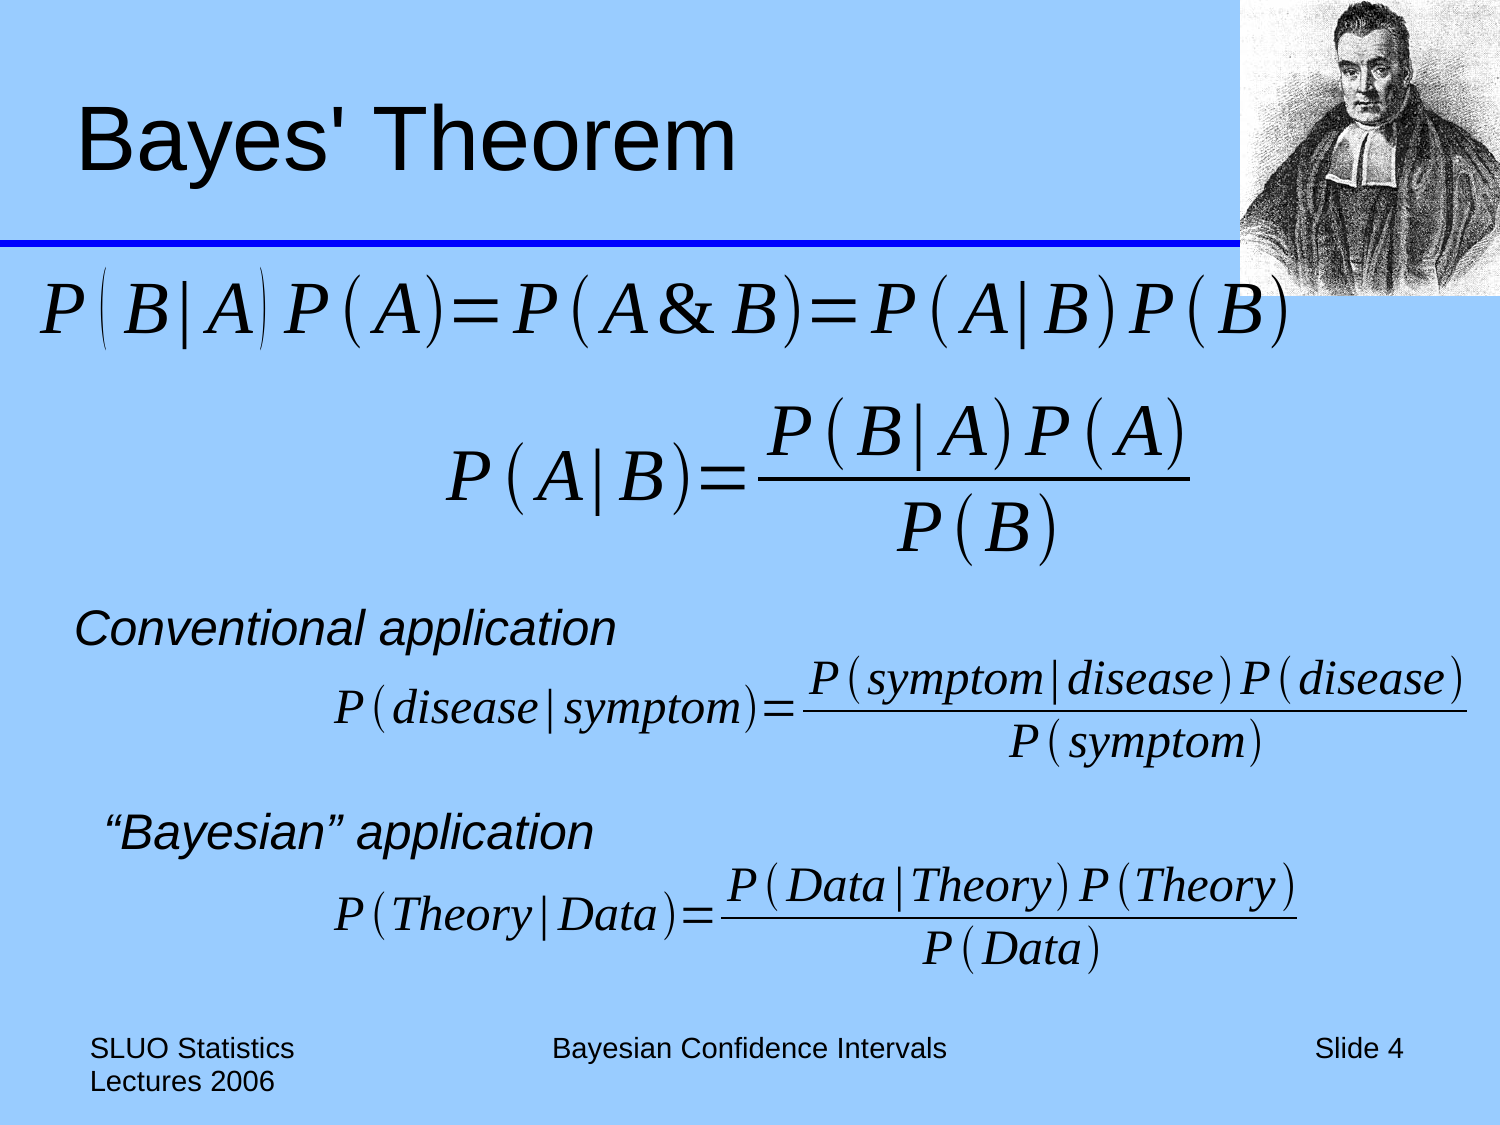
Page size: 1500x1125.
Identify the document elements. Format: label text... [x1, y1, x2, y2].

text_box “Bayesian” application [88, 797, 768, 868]
chart [324, 649, 1475, 772]
title Bayes' Theorem [75, 45, 1240, 233]
chart [29, 263, 1299, 355]
picture [1240, 0, 1500, 296]
chart [324, 856, 1306, 978]
chart [435, 389, 1201, 571]
text_box Conventional application [59, 592, 739, 664]
